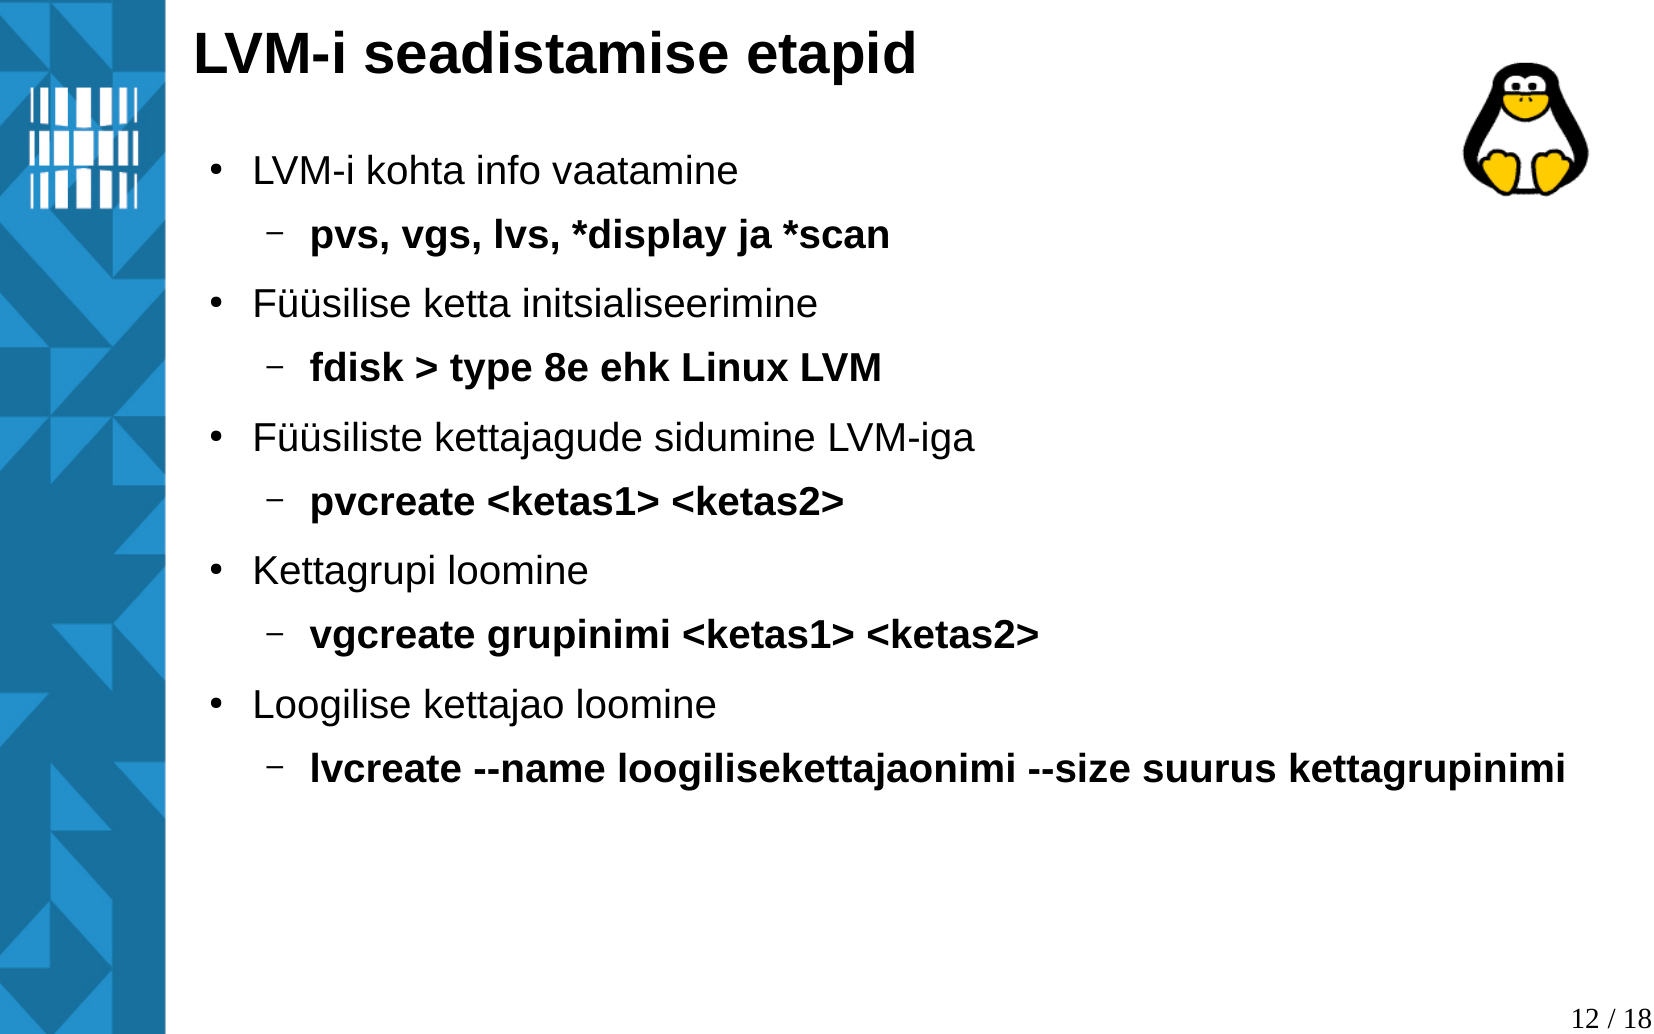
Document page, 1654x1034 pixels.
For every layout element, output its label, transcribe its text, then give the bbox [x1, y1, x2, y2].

list LVM-i kohta info vaatamine pvs, vgs, lvs, *display ja *scan Füüsilise ketta initsialiseerimine fdisk > type 8e ehk Linux LVM Füüsiliste kettajagude sidumine LVM-iga pvcreate <ketas1> <ketas2> Kettagrupi loomine vgcreate grupinimi <ketas1> <ketas2> Loogilise kettajao loomine lvcreate --name loogilisekettajaonimi --size suurus kettagrupinimi [194, 147, 1588, 830]
title LVM-i seadistamise etapid [193, 1, 1505, 105]
picture [1419, 23, 1630, 211]
